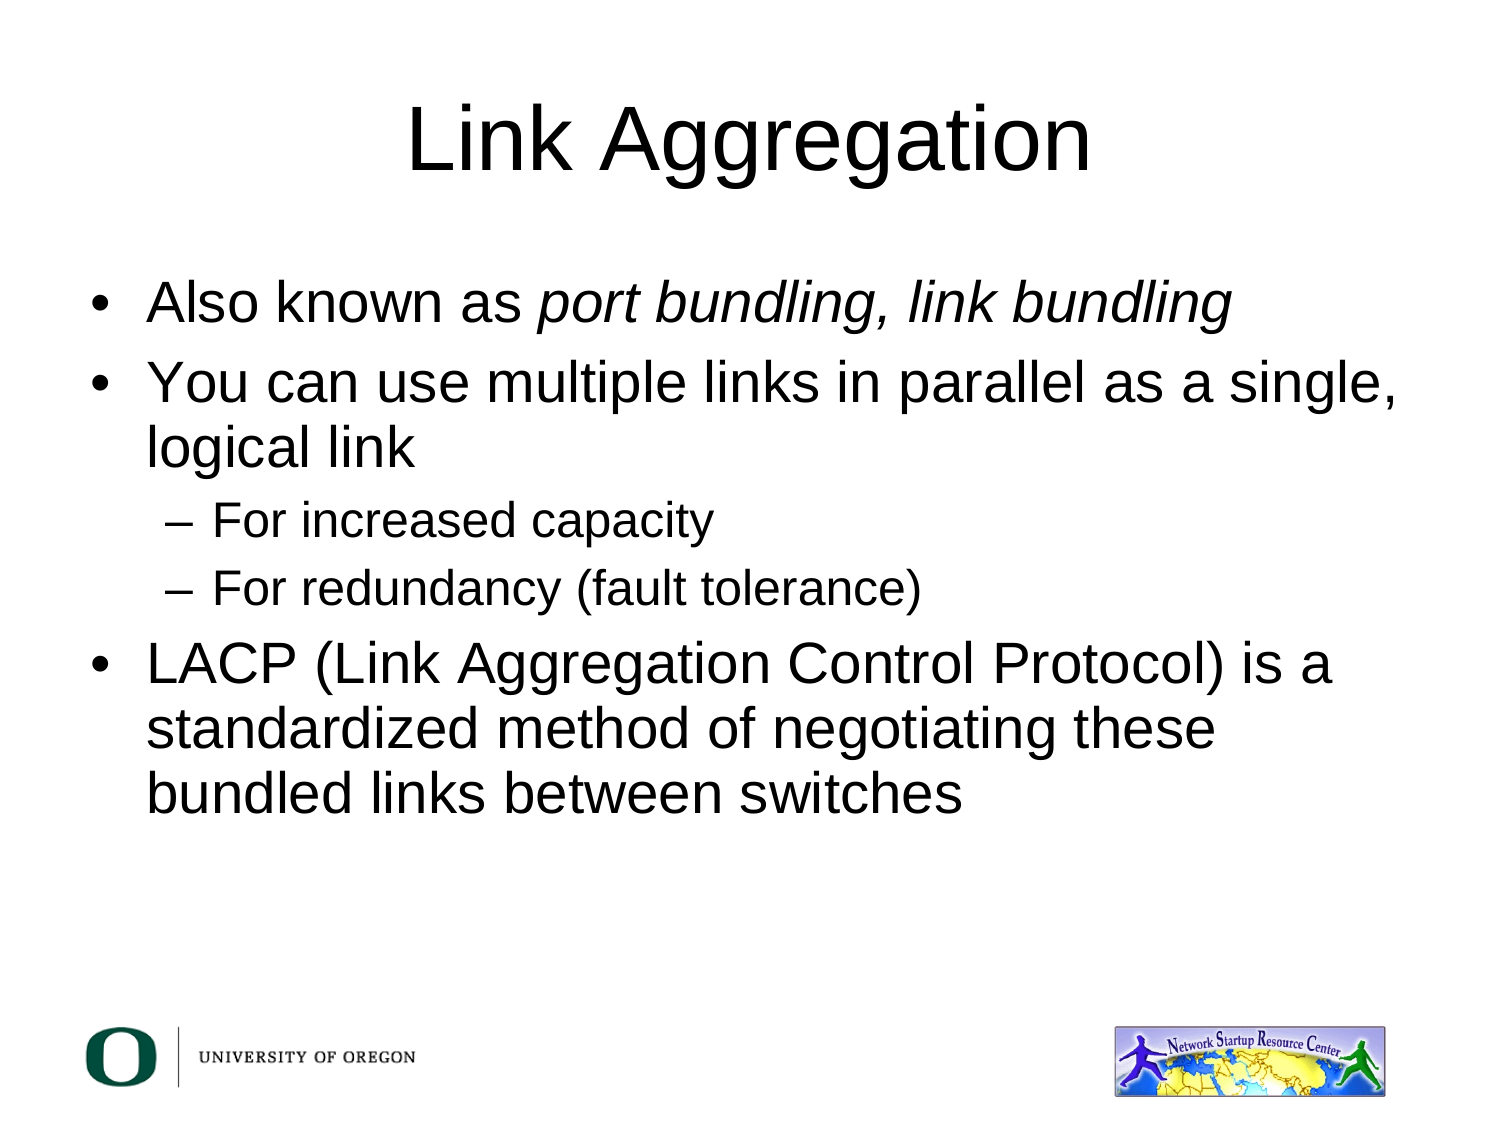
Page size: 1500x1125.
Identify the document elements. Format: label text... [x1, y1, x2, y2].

picture [1112, 1024, 1388, 1099]
list Also known as port bundling, link bundling You can use multiple links in parallel as a single, logical link For increased capacity For redundancy (fault tolerance) LACP (Link Aggregation Control Protocol) is a standardized method of negotiating these bundled links between switches [75, 262, 1426, 1005]
picture [75, 1024, 426, 1090]
title Link Aggregation [75, 45, 1426, 233]
